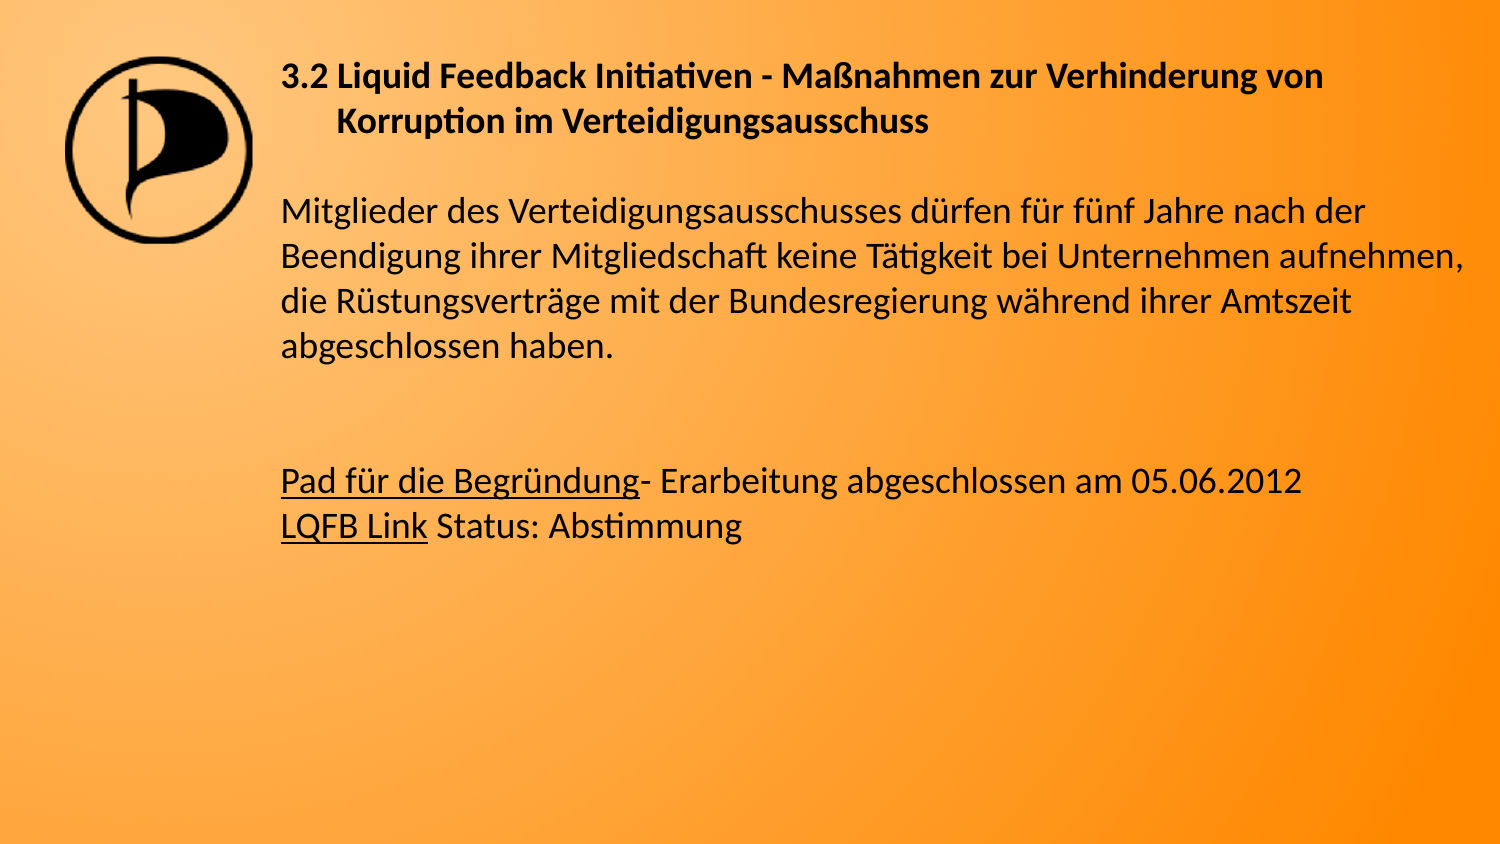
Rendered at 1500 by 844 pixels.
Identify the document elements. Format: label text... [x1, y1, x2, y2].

picture [0, 0, 1500, 844]
text_box 3.2 Liquid Feedback Initiativen - Maßnahmen zur Verhinderung von Korruption im Verteidigungsausschuss Mitglieder des Verteidigungsausschusses dürfen für fünf Jahre nach der Beendigung ihrer Mitgliedschaft keine Tätigkeit bei Unternehmen aufnehmen, die Rüstungsverträge mit der Bundesregierung während ihrer Amtszeit abgeschlossen haben. Pad für die Begründung - Erarbeitung abgeschlossen am 05.06.2012 LQFB Link Status: Abstimmung [265, 43, 1500, 844]
